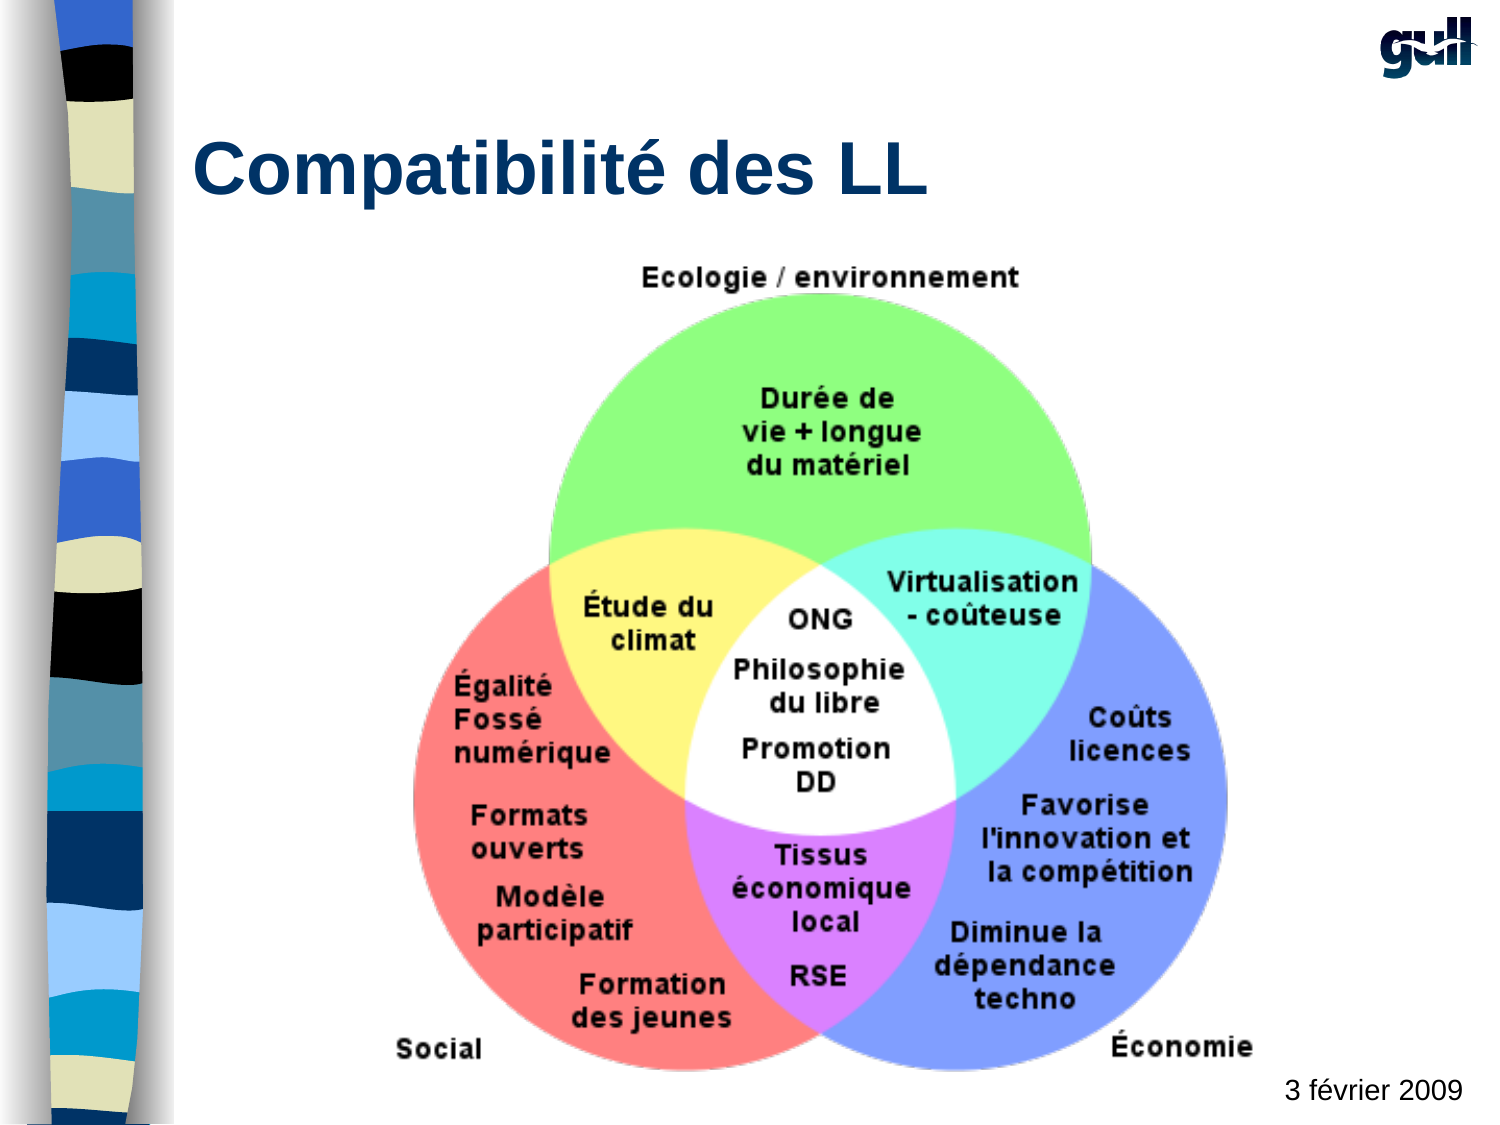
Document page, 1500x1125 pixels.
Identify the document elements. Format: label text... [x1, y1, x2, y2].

picture [1358, 2, 1500, 102]
picture [383, 265, 1259, 1099]
title Compatibilité des LL [192, 78, 1306, 260]
